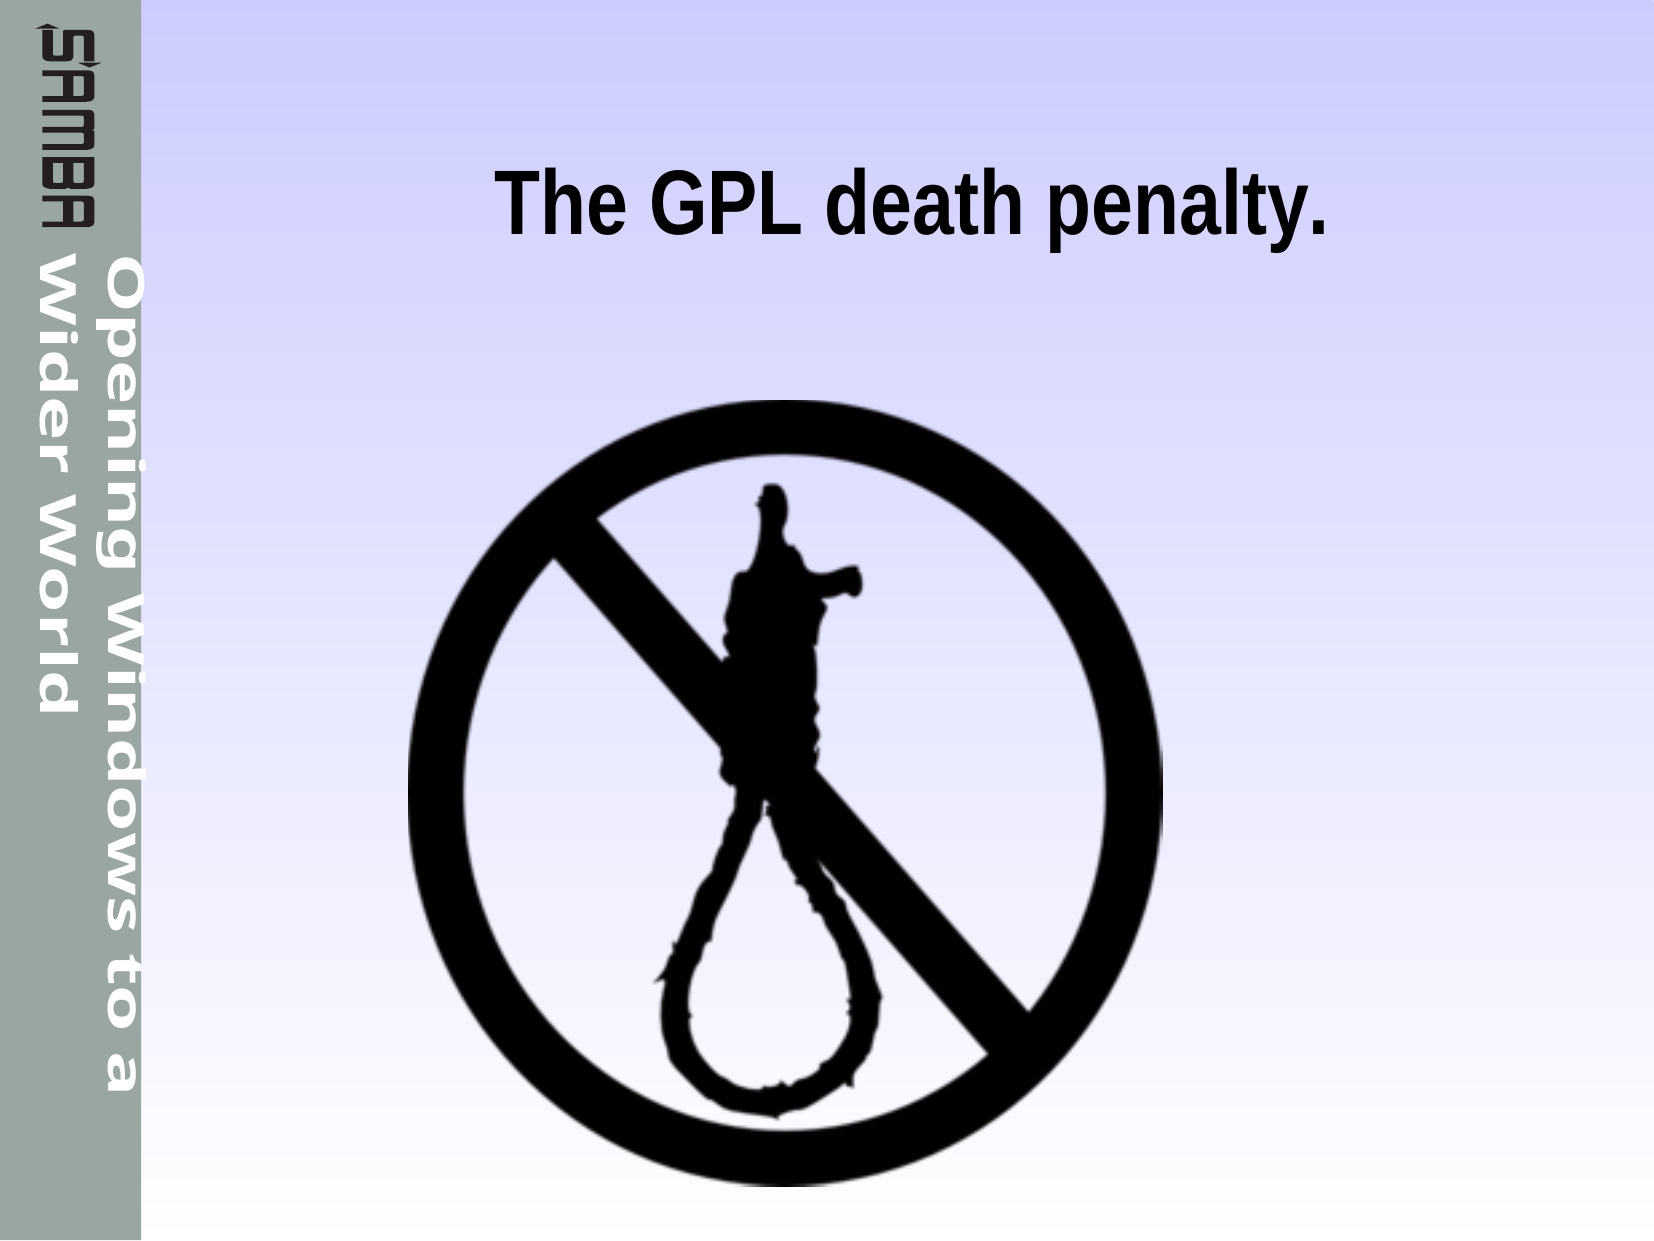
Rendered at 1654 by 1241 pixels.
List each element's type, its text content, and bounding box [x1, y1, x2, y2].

title The GPL death penalty. [206, 27, 1620, 480]
picture [408, 400, 1163, 1187]
